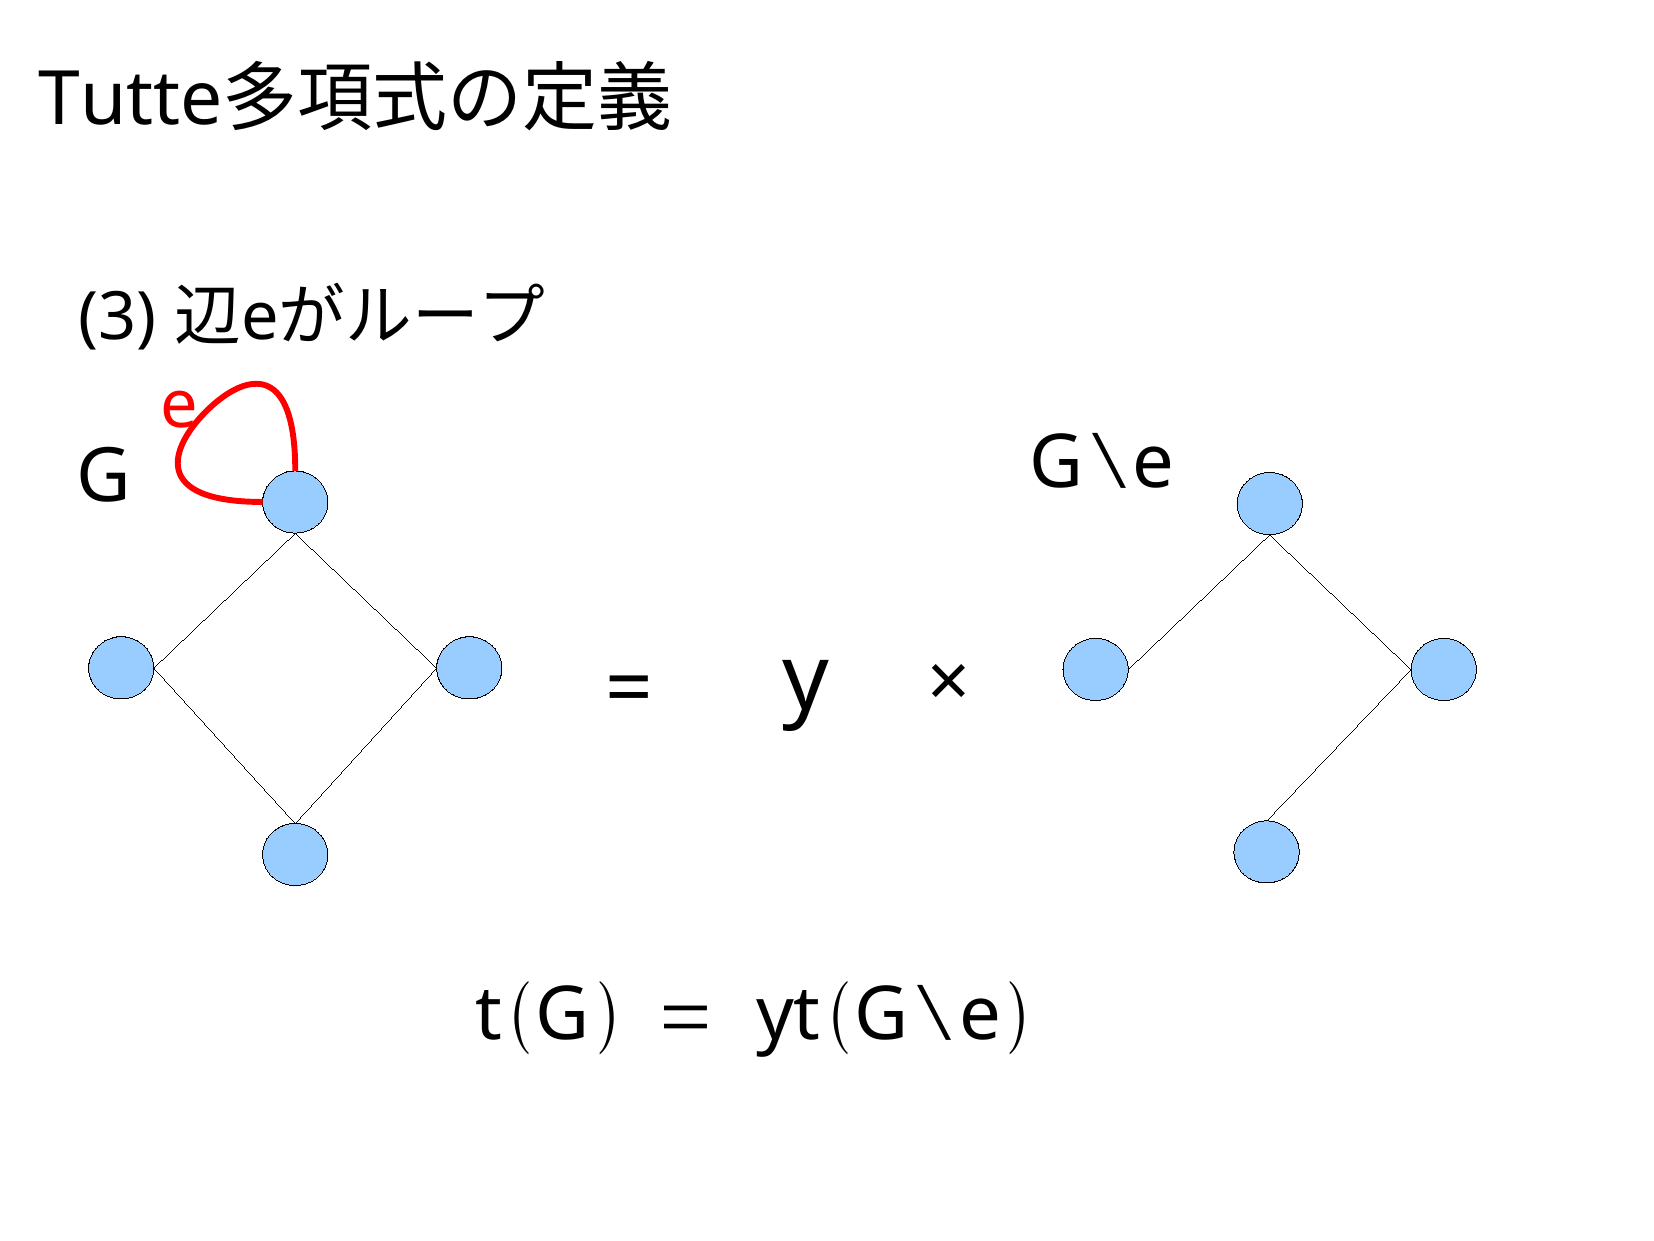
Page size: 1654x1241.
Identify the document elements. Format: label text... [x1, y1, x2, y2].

text_box [1233, 820, 1300, 883]
text_box e [145, 348, 213, 436]
text_box [436, 636, 502, 699]
chart [1023, 422, 1182, 503]
text_box [1411, 638, 1477, 701]
text_box × [912, 620, 1004, 716]
text_box [1237, 472, 1303, 535]
text_box [1062, 638, 1129, 701]
text_box [88, 636, 154, 699]
text_box = [590, 620, 673, 725]
text_box y [767, 604, 843, 718]
text_box Tutte多項式の定義 [23, 29, 687, 126]
text_box [262, 471, 328, 534]
text_box (3) 辺eがループ [63, 206, 621, 294]
chart [467, 974, 1035, 1060]
text_box [262, 823, 328, 886]
text_box G [61, 413, 148, 510]
